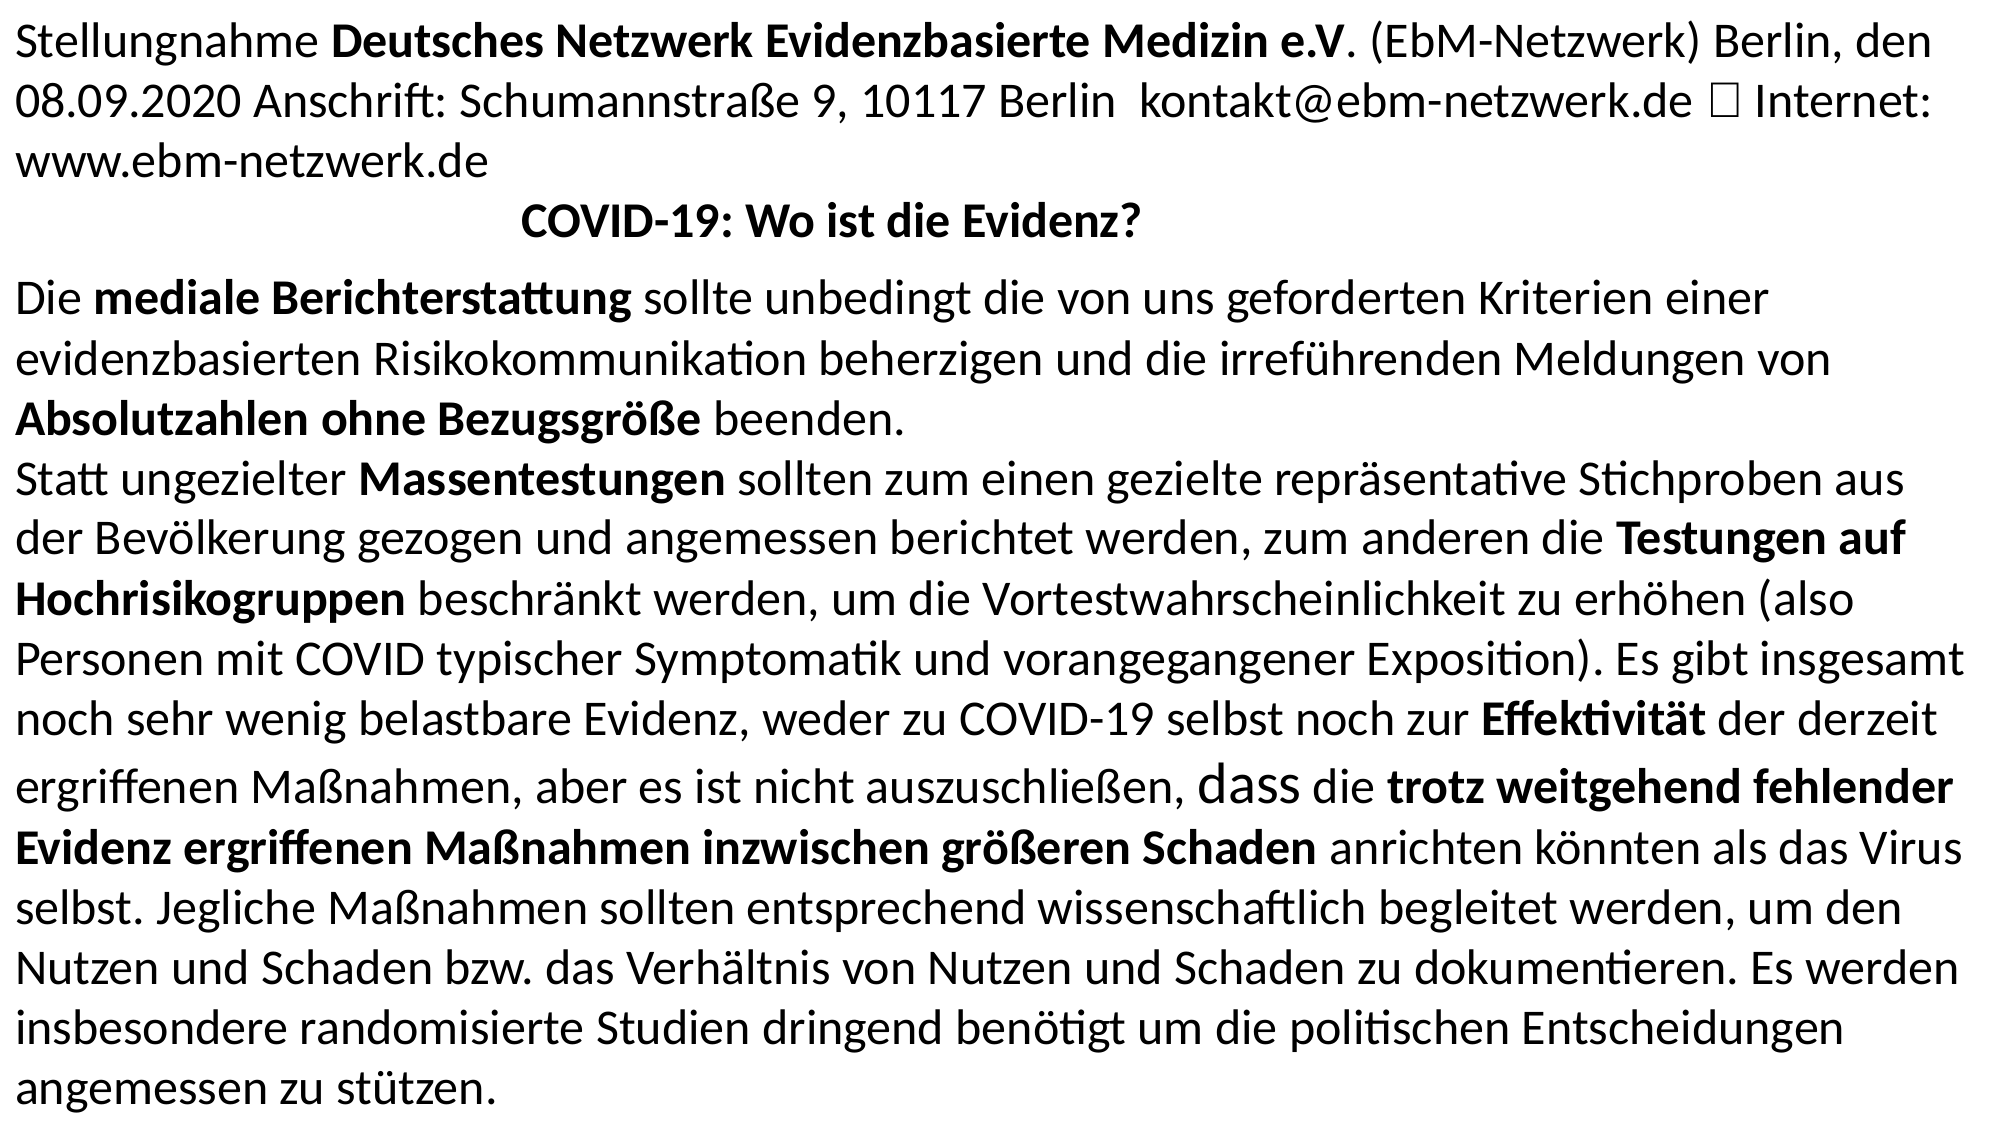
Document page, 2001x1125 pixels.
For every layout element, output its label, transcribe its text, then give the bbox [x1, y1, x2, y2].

text_box Stellungnahme Deutsches Netzwerk Evidenzbasierte Medizin e.V. (EbM-Netzwerk) Berlin, den 08.09.2020 Anschrift: Schumannstraße 9, 10117 Berlin kontakt@ebm-netzwerk.de  Internet: www.ebm-netzwerk.de COVID-19: Wo ist die Evidenz? [0, 0, 2000, 258]
text_box Die mediale Berichterstattung sollte unbedingt die von uns geforderten Kriterien einer evidenzbasierten Risikokommunikation beherzigen und die irreführenden Meldungen von Absolutzahlen ohne Bezugsgröße beenden. Statt ungezielter Massentestungen sollten zum einen gezielte repräsentative Stichproben aus der Bevölkerung gezogen und angemessen berichtet werden, zum anderen die Testungen auf Hochrisikogruppen beschränkt werden, um die Vortestwahrscheinlichkeit zu erhöhen (also Personen mit COVID typischer Symptomatik und vorangegangener Exposition). Es gibt insgesamt noch sehr wenig belastbare Evidenz, weder zu COVID-19 selbst noch zur Effektivität der derzeit ergriffenen Maßnahmen, aber es ist nicht auszuschließen, dass die trotz weitgehend fehlender Evidenz ergriffenen Maßnahmen inzwischen größeren Schaden anrichten könnten als das Virus selbst. Jegliche Maßnahmen sollten entsprechend wissenschaftlich begleitet werden, um den Nutzen und Schaden bzw. das Verhältnis von Nutzen und Schaden zu dokumentieren. Es werden insbesondere randomisierte Studien dringend benötigt um die politischen Entscheidungen angemessen zu stützen. [0, 258, 2000, 1125]
